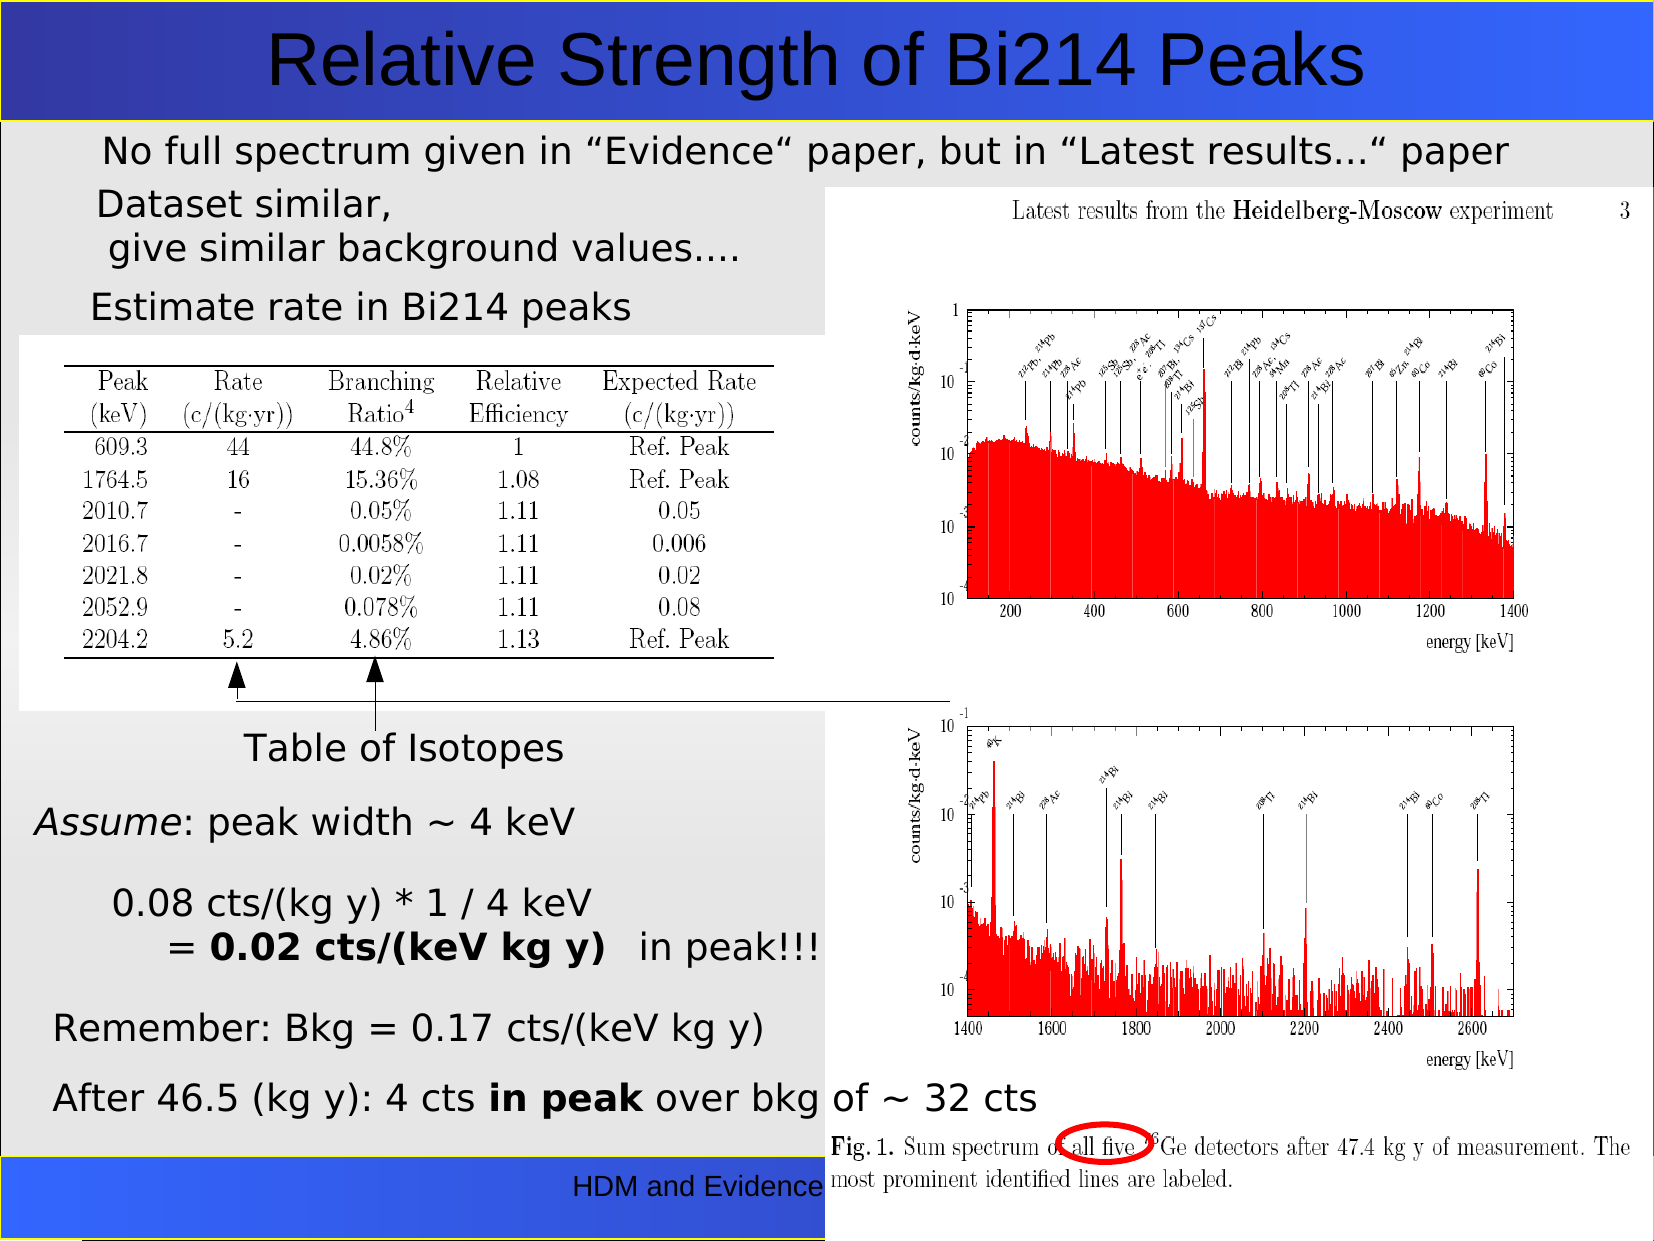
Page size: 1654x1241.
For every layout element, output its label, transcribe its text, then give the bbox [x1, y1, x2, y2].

text_box Dataset similar, give similar background values.... [69, 175, 1607, 278]
text_box Assume: peak width ~ 4 keV [19, 793, 695, 853]
text_box No full spectrum given in “Evidence“ paper, but in “Latest results...“ paper [75, 122, 1613, 181]
text_box in peak!!! [623, 918, 887, 977]
text_box 0.08 cts/(kg y) * 1 / 4 keV = 0.02 cts/(keV kg y) [96, 874, 677, 977]
title Relative Strength of Bi214 Peaks [82, 0, 1571, 122]
picture [1062, 1128, 1148, 1158]
text_box Table of Isotopes [229, 719, 605, 793]
text_box Remember: Bkg = 0.17 cts/(keV kg y) [37, 998, 863, 1058]
text_box Estimate rate in Bi214 peaks [75, 278, 788, 335]
text_box After 46.5 (kg y): 4 cts in peak over bkg of ~ 32 cts [37, 1069, 1088, 1129]
picture [19, 187, 1654, 1241]
